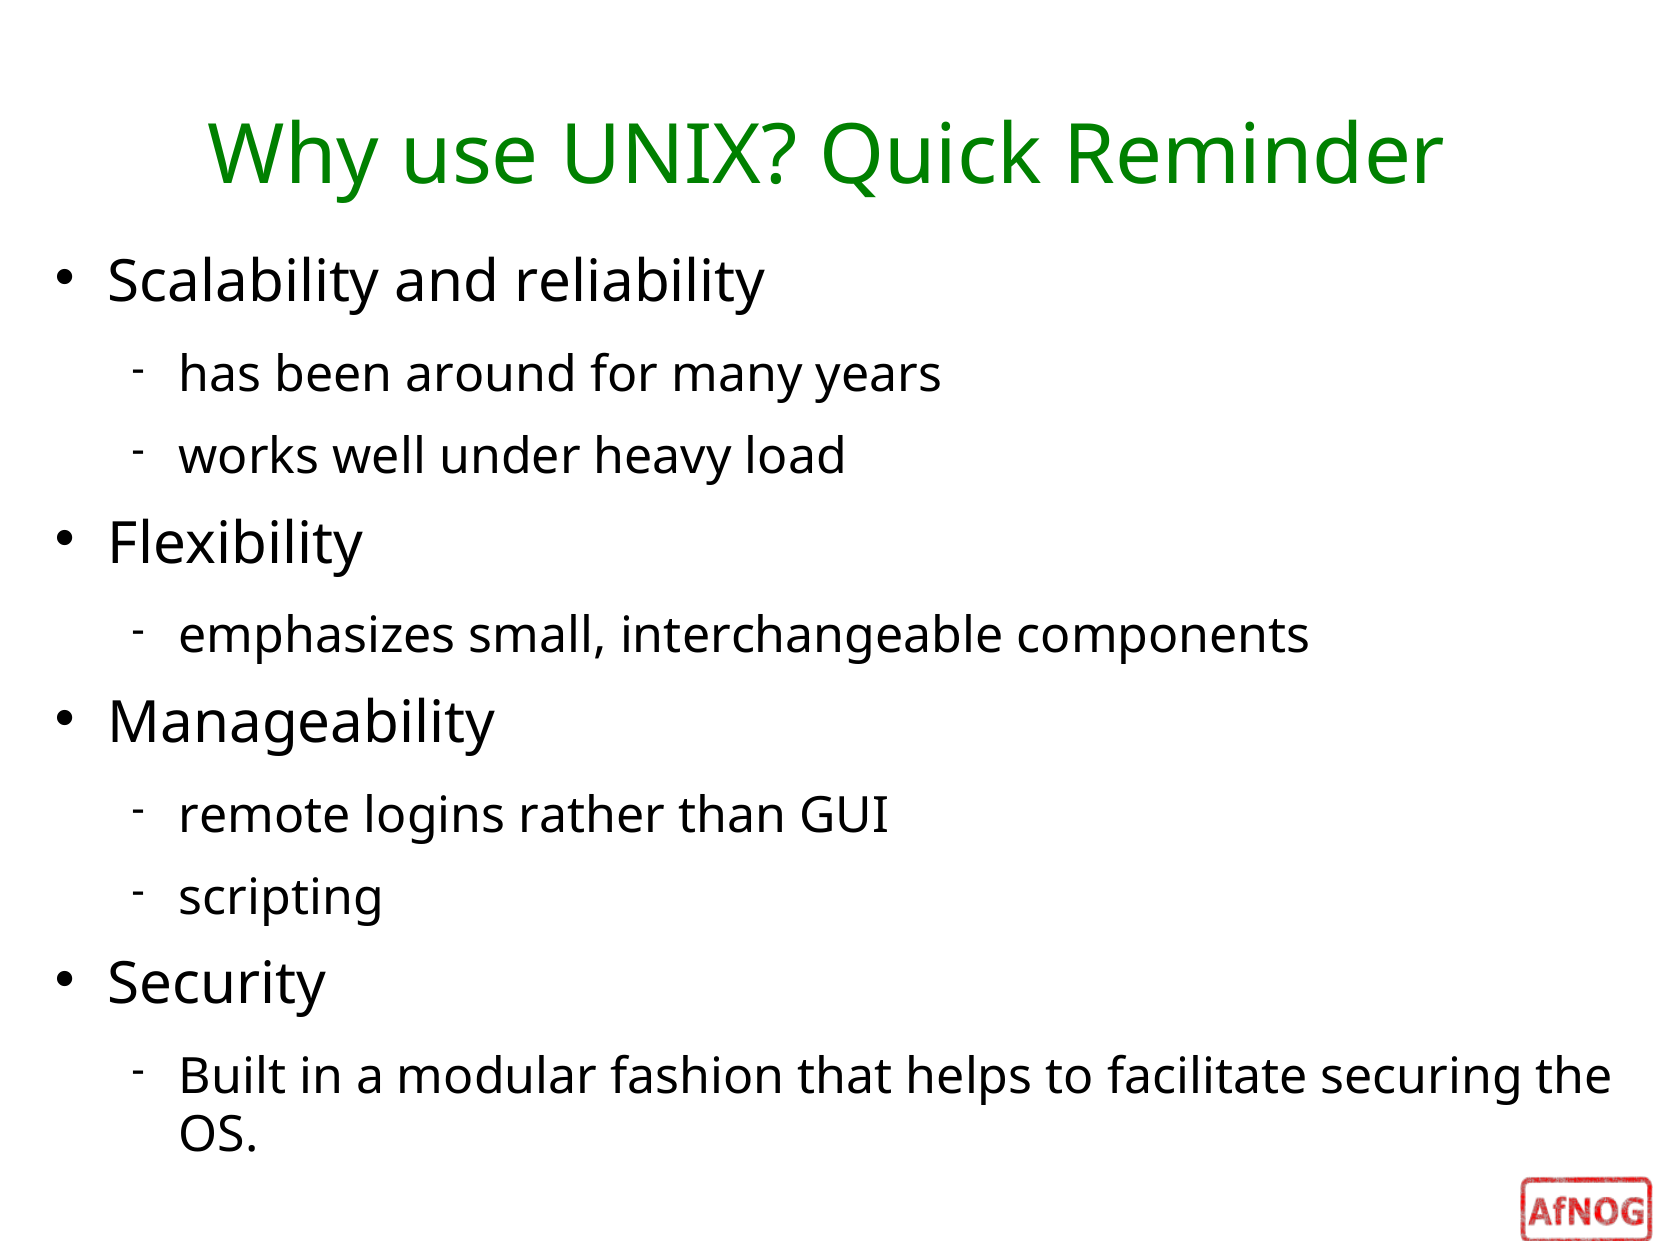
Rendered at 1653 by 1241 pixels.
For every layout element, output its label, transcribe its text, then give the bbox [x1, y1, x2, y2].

picture [1519, 1175, 1653, 1241]
text_box Scalability and reliability has been around for many years works well under heavy load Flexibility emphasizes small, interchangeable components Manageability remote logins rather than GUI scripting Security Built in a modular fashion that helps to facilitate securing the OS. [37, 245, 1651, 1191]
text_box Why use UNIX? Quick Reminder [121, 49, 1533, 245]
